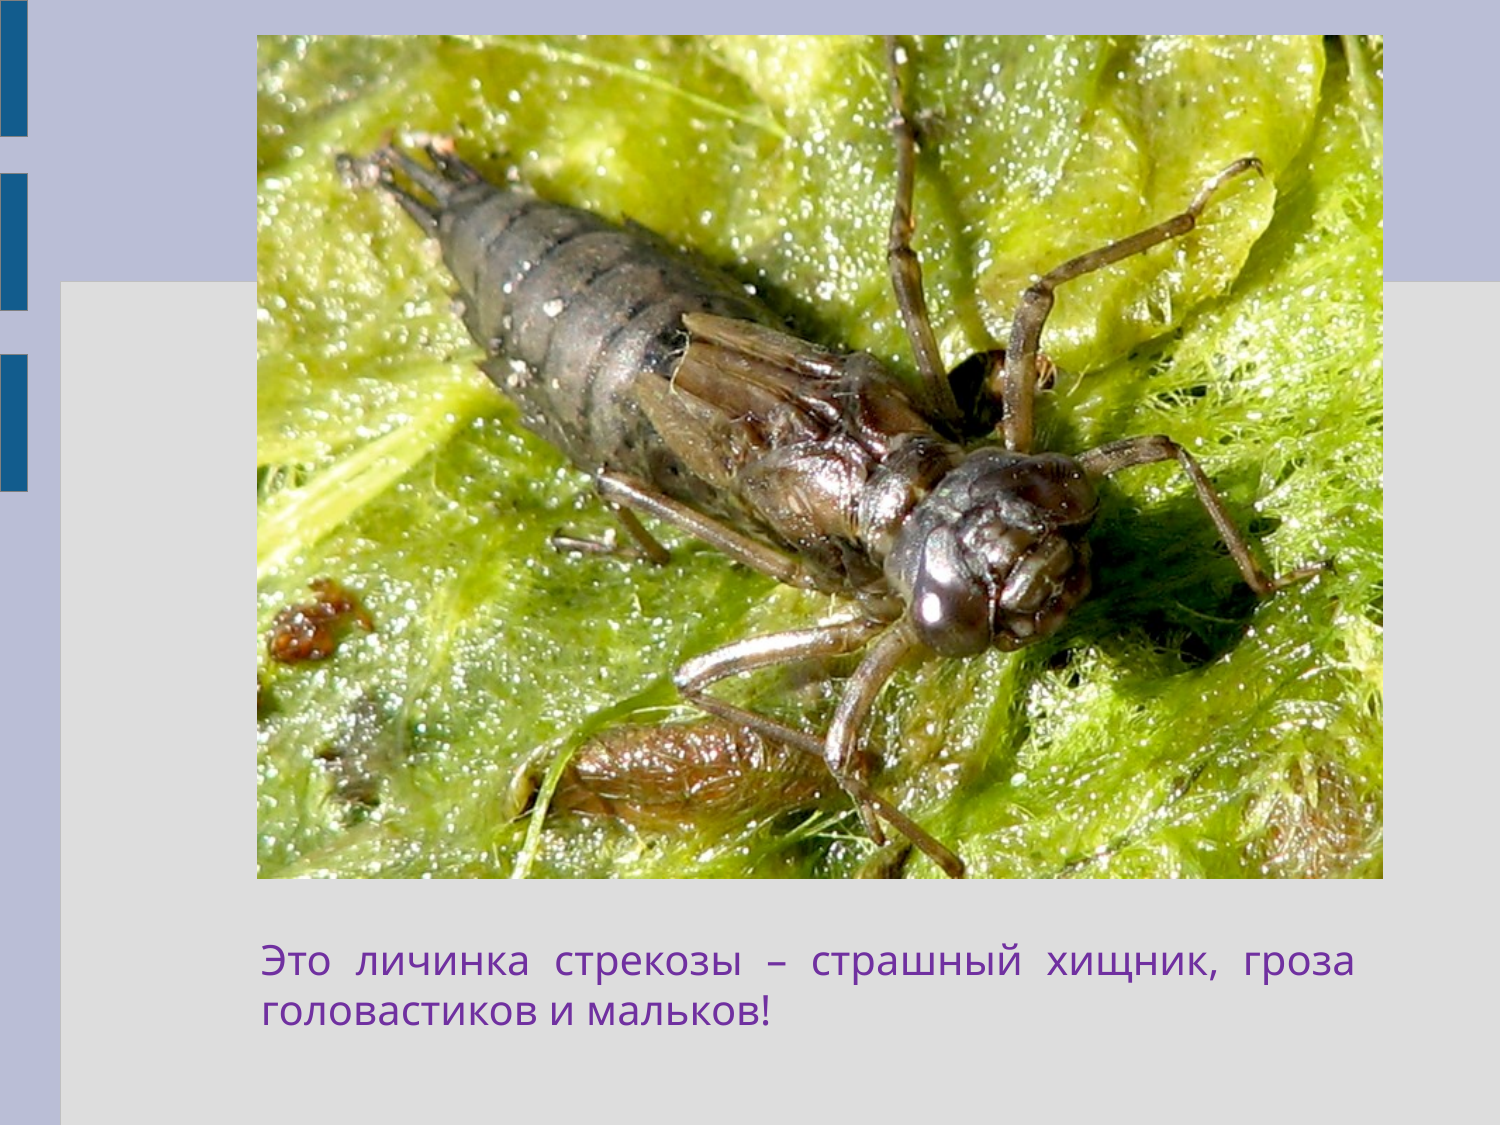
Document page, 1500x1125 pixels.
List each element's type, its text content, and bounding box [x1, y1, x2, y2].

picture [257, 35, 1383, 879]
text_box Это личинка стрекозы – страшный хищник, гроза головастиков и мальков! [246, 926, 1371, 1042]
